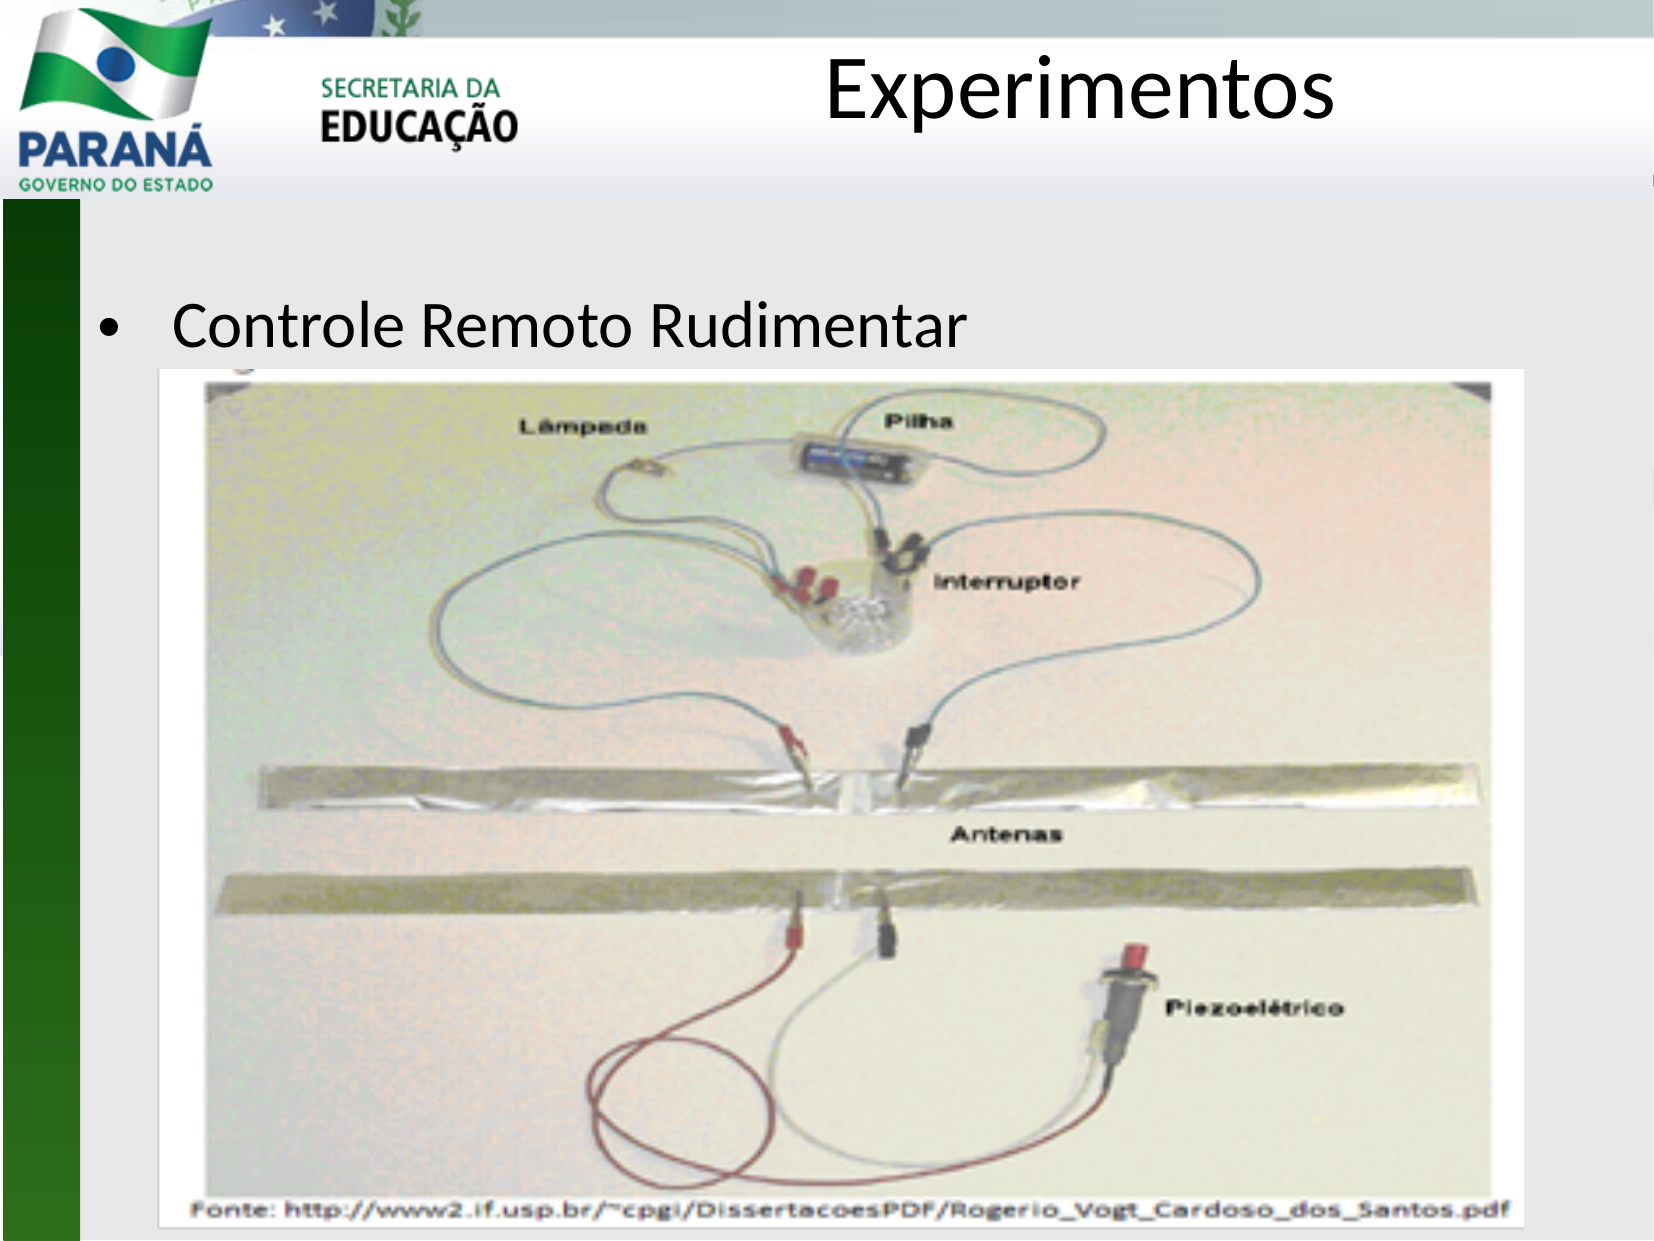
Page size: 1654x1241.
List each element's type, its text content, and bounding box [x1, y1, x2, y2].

picture [156, 369, 1524, 1233]
list Controle Remoto Rudimentar [82, 290, 1568, 408]
title Experimentos [519, 42, 1642, 263]
picture [0, 0, 1654, 199]
